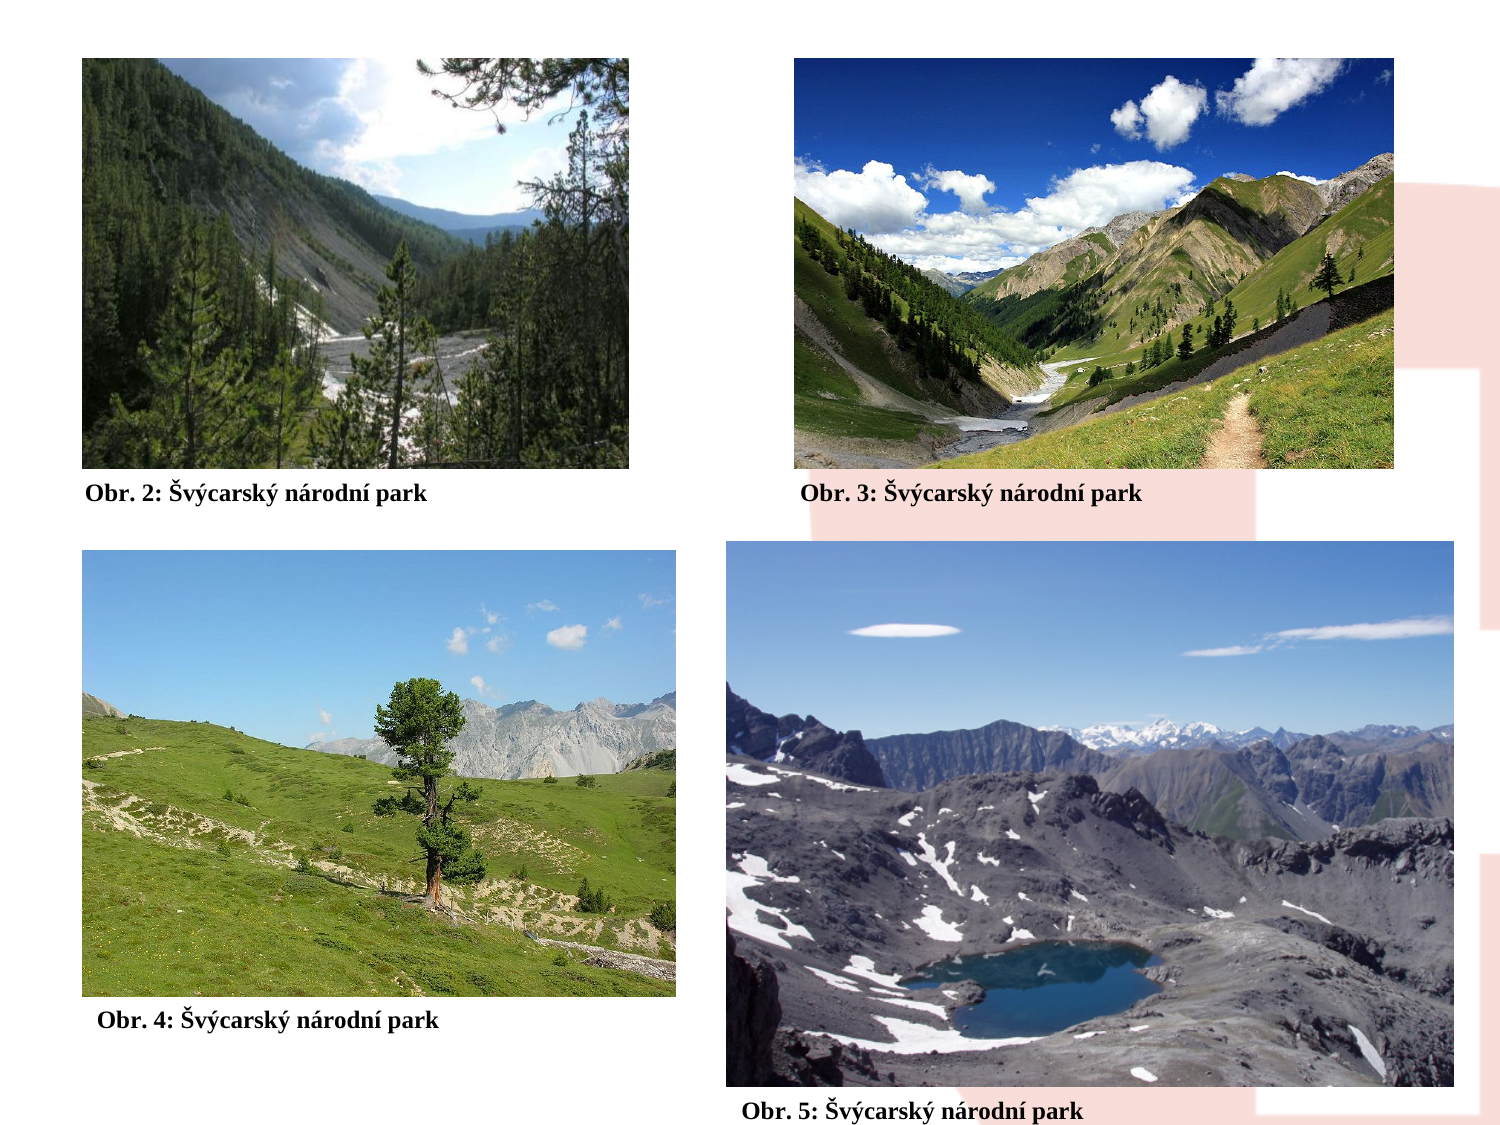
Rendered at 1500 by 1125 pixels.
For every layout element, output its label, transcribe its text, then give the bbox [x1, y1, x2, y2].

text_box Obr. 2: Švýcarský národní park [70, 468, 786, 515]
text_box Obr. 5: Švýcarský národní park [726, 1087, 1442, 1125]
picture [726, 58, 1500, 1125]
picture [82, 550, 676, 996]
text_box Obr. 4: Švýcarský národní park [82, 996, 680, 1042]
text_box Obr. 3: Švýcarský národní park [786, 468, 1407, 515]
picture [82, 58, 629, 468]
